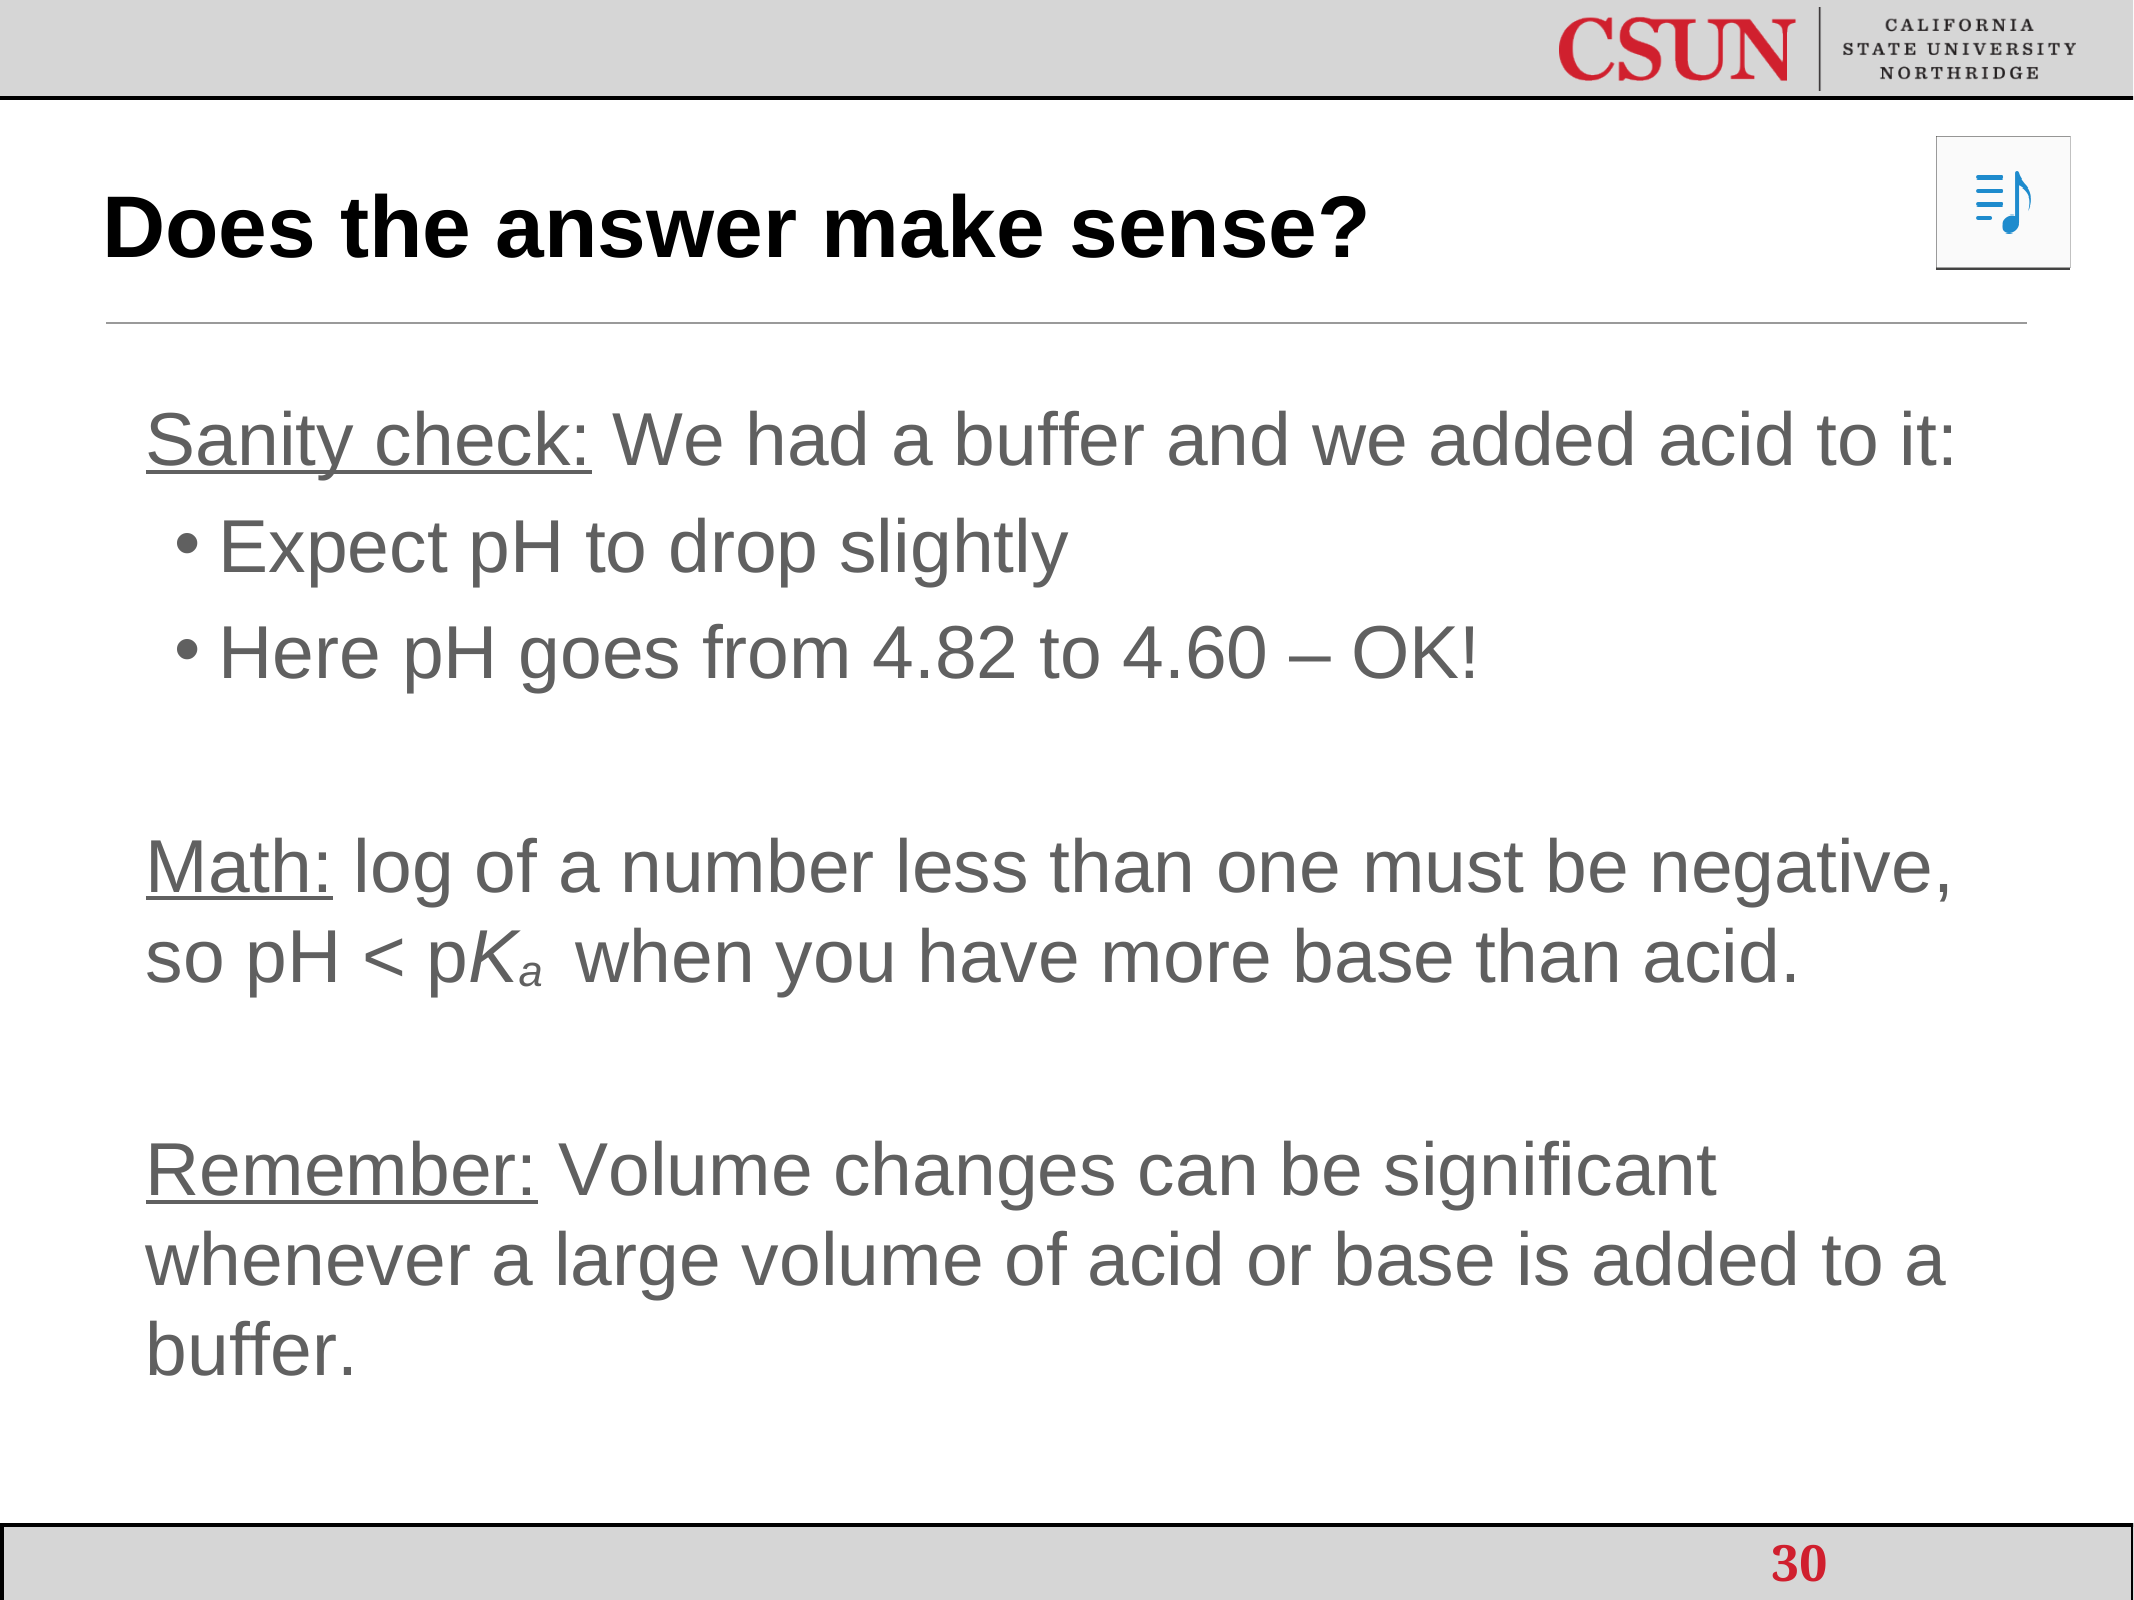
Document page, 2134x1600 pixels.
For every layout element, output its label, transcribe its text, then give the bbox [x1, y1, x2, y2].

list Sanity check: We had a buffer and we added acid to it: Expect pH to drop slightly Here pH goes from 4.82 to 4.60 – OK! Math: log of a number less than one must be negative, so pH < pKa when you have more base than acid. Remember: Volume changes can be significant whenever a large volume of acid or base is added to a buffer. [93, 382, 2040, 1524]
text_box [1935, 135, 2071, 271]
picture [1559, 7, 2076, 91]
title Does the answer make sense? [93, 104, 2040, 284]
